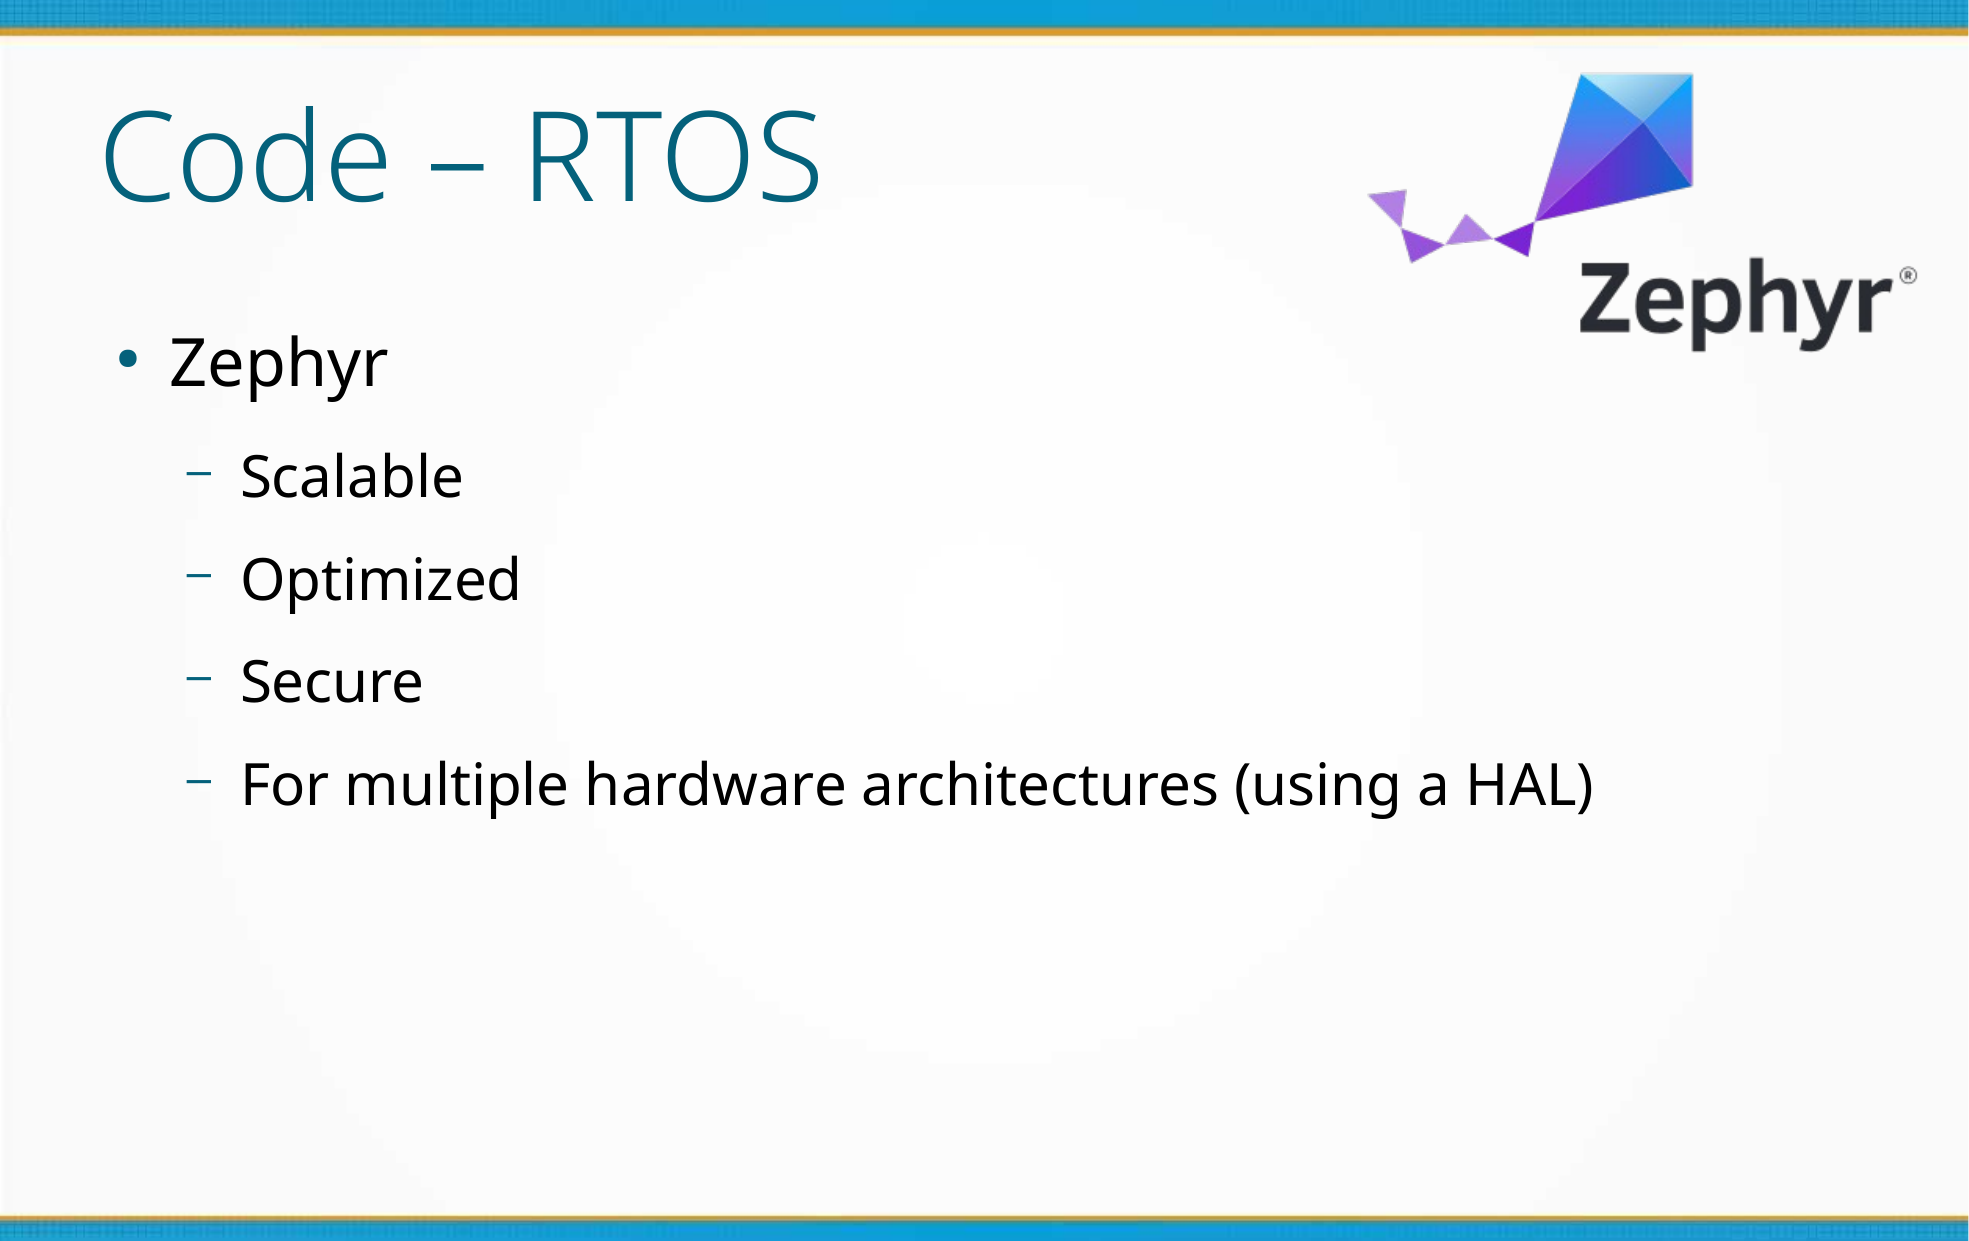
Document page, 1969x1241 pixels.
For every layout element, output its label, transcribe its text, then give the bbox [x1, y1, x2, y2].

picture [0, 0, 1969, 1241]
list Zephyr Scalable Optimized Secure For multiple hardware architectures (using a HAL) [98, 315, 1861, 1081]
title Code – RTOS [98, 49, 1870, 257]
